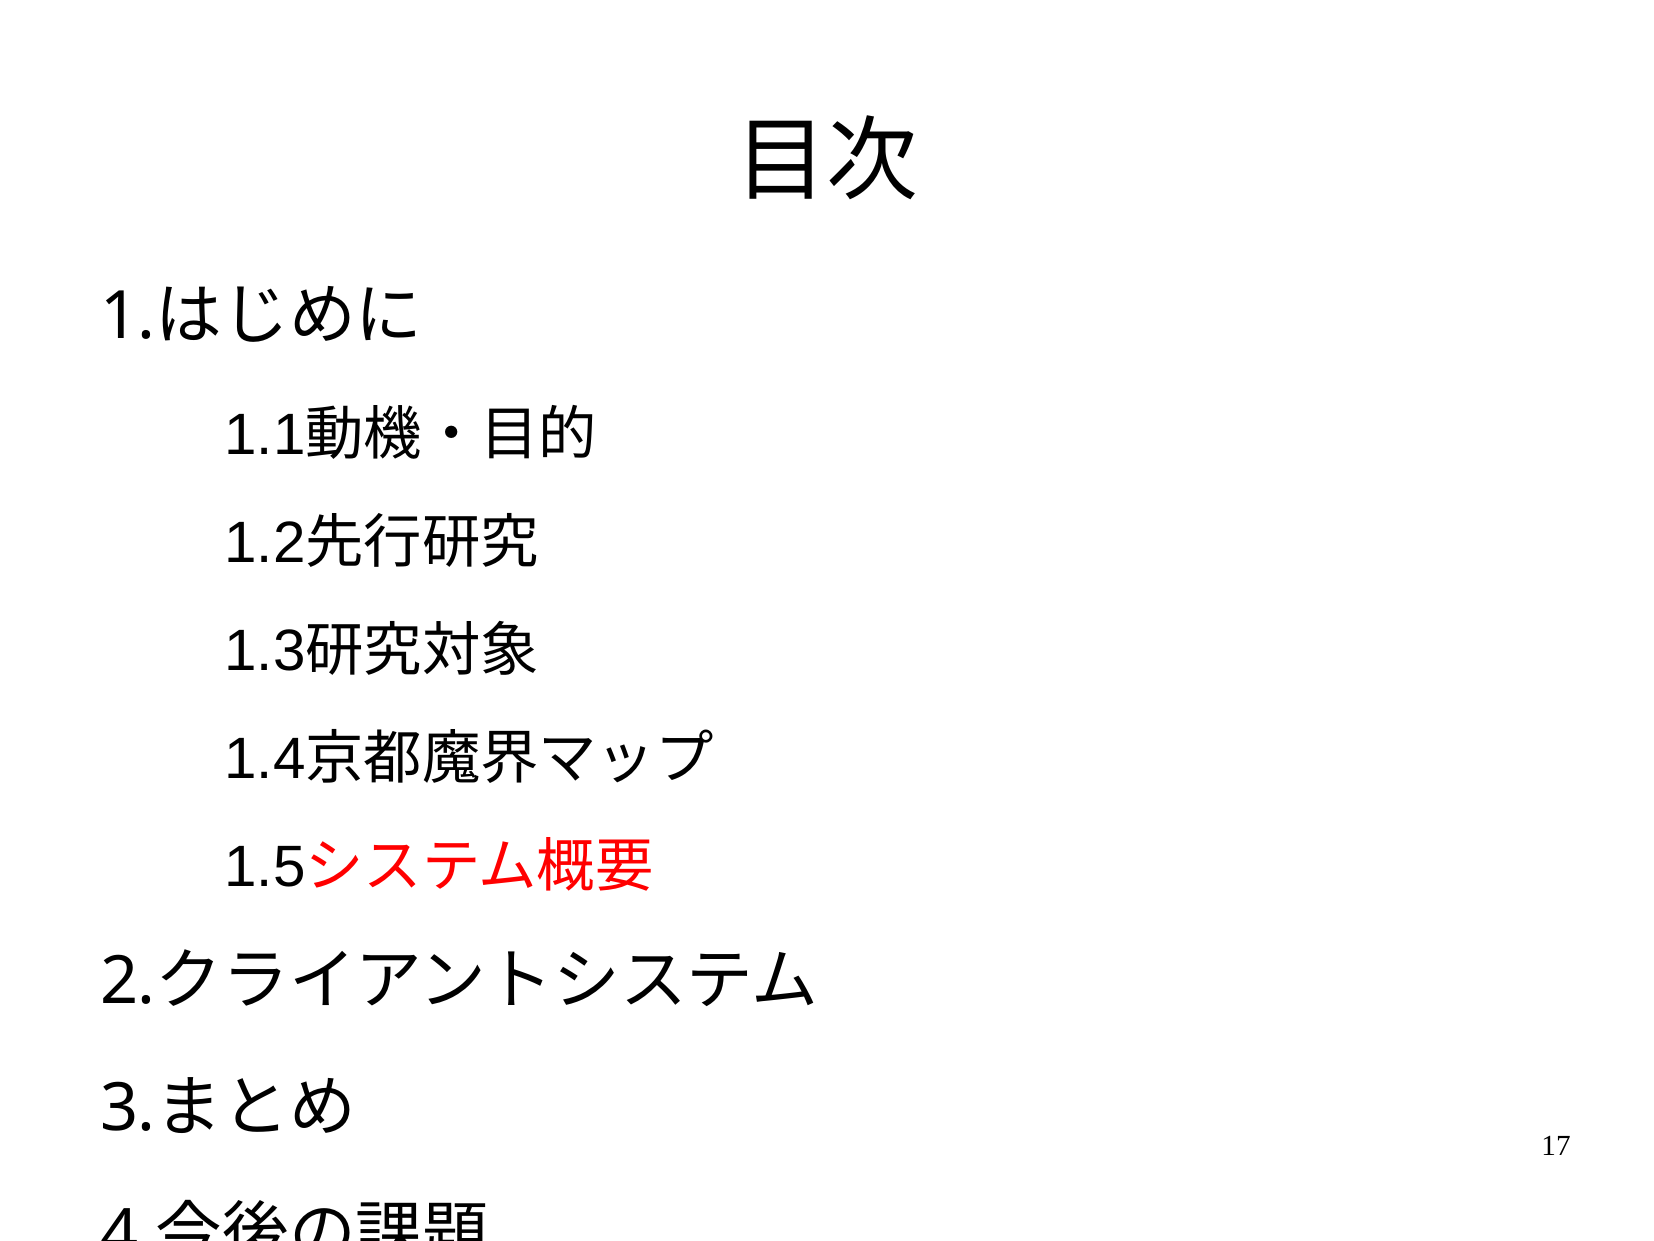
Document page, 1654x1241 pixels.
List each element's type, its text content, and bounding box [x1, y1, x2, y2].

title 目次 [82, 49, 1571, 257]
list はじめに 1.1動機・目的 1.2先行研究 1.3研究対象 1.4京都魔界マップ 1.5システム概要 クライアントシステム まとめ 今後の課題 [82, 260, 1571, 1065]
